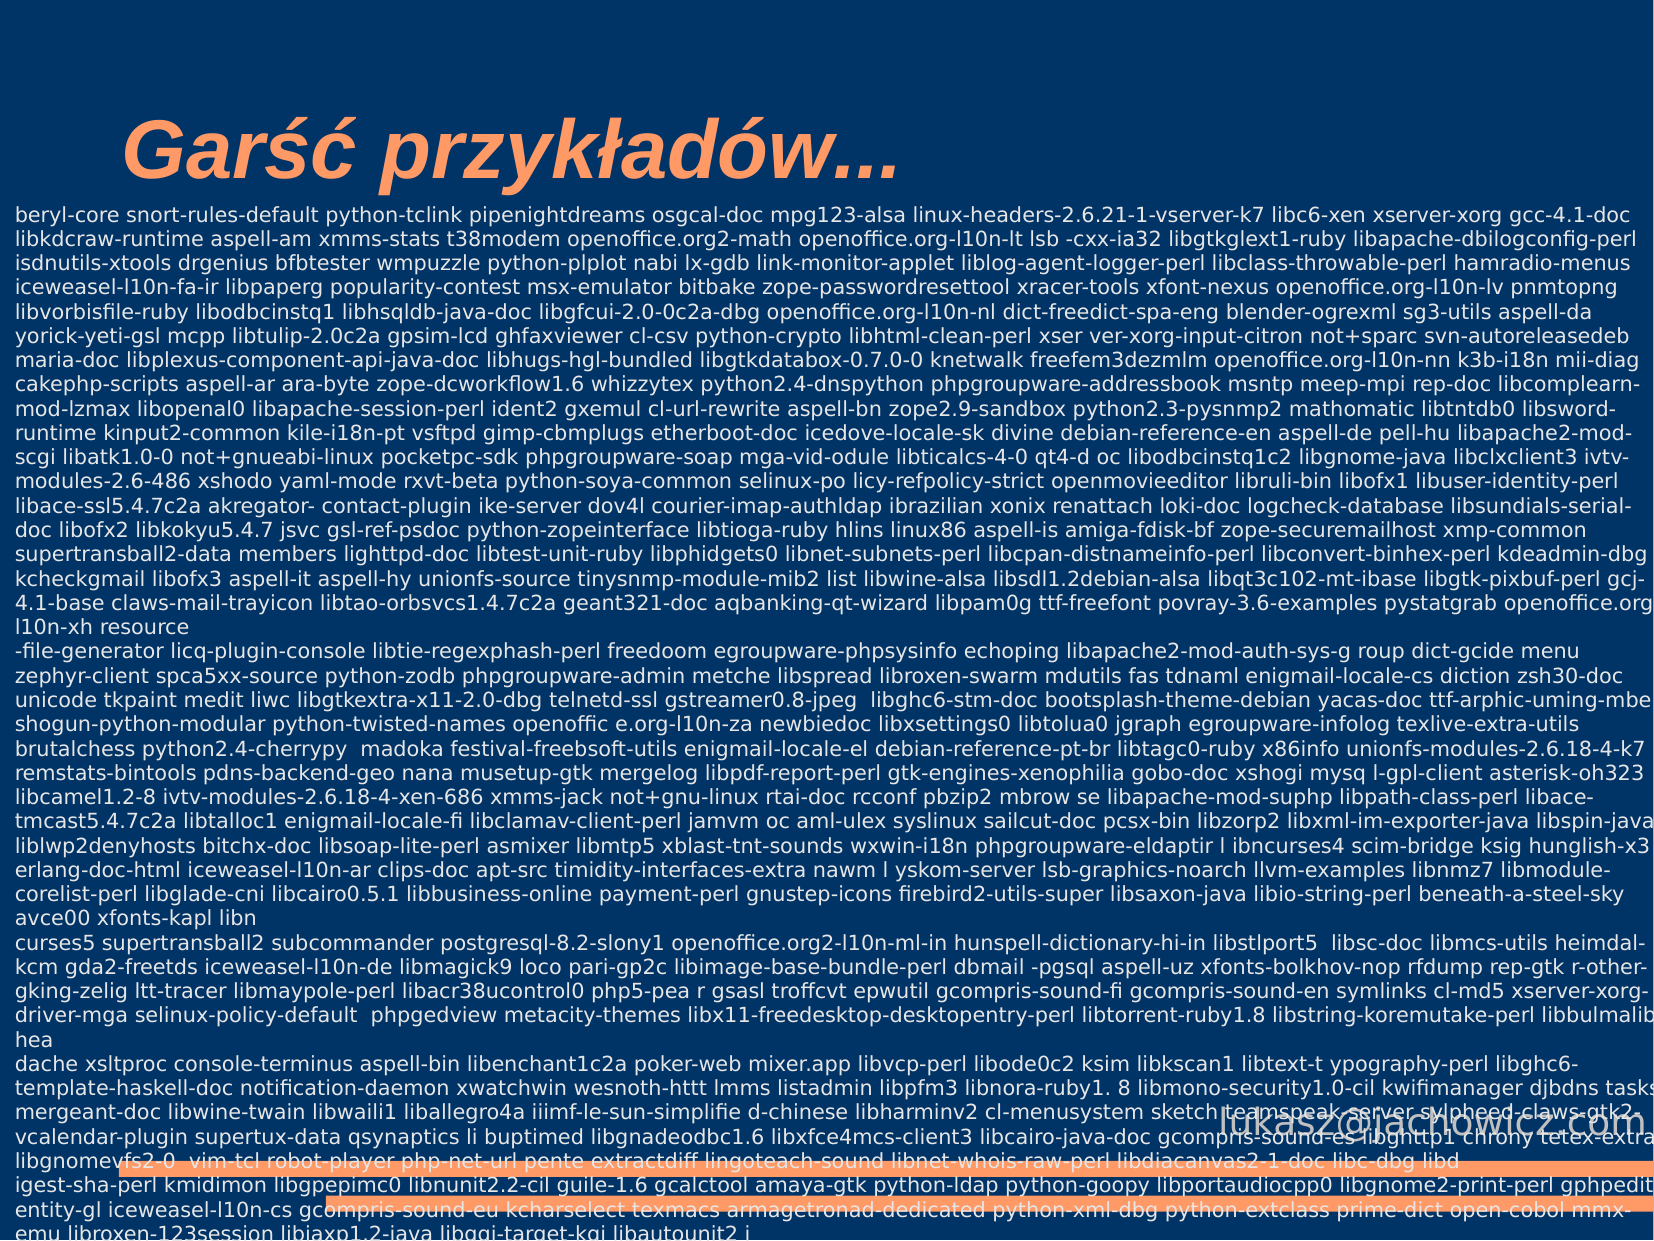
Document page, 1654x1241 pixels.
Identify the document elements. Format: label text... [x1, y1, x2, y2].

title Garść przykładów... [121, 46, 1534, 195]
text_box beryl-core snort-rules-default python-tclink pipenightdreams osgcal-doc mpg123-alsa linux-headers-2.6.21-1-vserver-k7 libc6-xen xserver-xorg gcc-4.1-doc libkdcraw-runtime aspell-am xmms-stats t38modem openoffice.org2-math openoffice.org-l10n-lt lsb -cxx-ia32 libgtkglext1-ruby libapache-dbilogconfig-perl isdnutils-xtools drgenius bfbtester wmpuzzle python-plplot nabi lx-gdb link-monitor-applet liblog-agent-logger-perl libclass-throwable-perl hamradio-menus iceweasel-l10n-fa-ir libpaperg popularity-contest msx-emulator bitbake zope-passwordresettool xracer-tools xfont-nexus openoffice.org-l10n-lv pnmtopng libvorbisfile-ruby libodbcinstq1 libhsqldb-java-doc libgfcui-2.0-0c2a-dbg openoffice.org-l10n-nl dict-freedict-spa-eng blender-ogrexml sg3-utils aspell-da yorick-yeti-gsl mcpp libtulip-2.0c2a gpsim-lcd ghfaxviewer cl-csv python-crypto libhtml-clean-perl xser ver-xorg-input-citron not+sparc svn-autoreleasedeb maria-doc libplexus-component-api-java-doc libhugs-hgl-bundled libgtkdatabox-0.7.0-0 knetwalk freefem3dezmlm openoffice.org-l10n-nn k3b-i18n mii-diag cakephp-scripts aspell-ar ara-byte zope-dcworkflow1.6 whizzytex python2.4-dnspython phpgroupware-addressbook msntp meep-mpi rep-doc libcomplearn-mod-lzmax libopenal0 libapache-session-perl ident2 gxemul cl-url-rewrite aspell-bn zope2.9-sandbox python2.3-pysnmp2 mathomatic libtntdb0 libsword-runtime kinput2-common kile-i18n-pt vsftpd gimp-cbmplugs etherboot-doc icedove-locale-sk divine debian-reference-en aspell-de pell-hu libapache2-mod-scgi libatk1.0-0 not+gnueabi-linux pocketpc-sdk phpgroupware-soap mga-vid-odule libticalcs-4-0 qt4-d oc libodbcinstq1c2 libgnome-java libclxclient3 ivtv-modules-2.6-486 xshodo yaml-mode rxvt-beta python-soya-common selinux-po licy-refpolicy-strict openmovieeditor libruli-bin libofx1 libuser-identity-perl libace-ssl5.4.7c2a akregator- contact-plugin ike-server dov4l courier-imap-authldap ibrazilian xonix renattach loki-doc logcheck-database libsundials-serial-doc libofx2 libkokyu5.4.7 jsvc gsl-ref-psdoc python-zopeinterface libtioga-ruby hlins linux86 aspell-is amiga-fdisk-bf zope-securemailhost xmp-common supertransball2-data members lighttpd-doc libtest-unit-ruby libphidgets0 libnet-subnets-perl libcpan-distnameinfo-perl libconvert-binhex-perl kdeadmin-dbg kcheckgmail libofx3 aspell-it aspell-hy unionfs-source tinysnmp-module-mib2 list libwine-alsa libsdl1.2debian-alsa libqt3c102-mt-ibase libgtk-pixbuf-perl gcj-4.1-base claws-mail-trayicon libtao-orbsvcs1.4.7c2a geant321-doc aqbanking-qt-wizard libpam0g ttf-freefont povray-3.6-examples pystatgrab openoffice.org-l10n-xh resource -file-generator licq-plugin-console libtie-regexphash-perl freedoom egroupware-phpsysinfo echoping libapache2-mod-auth-sys-g roup dict-gcide menu zephyr-client spca5xx-source python-zodb phpgroupware-admin metche libspread libroxen-swarm mdutils fas tdnaml enigmail-locale-cs diction zsh30-doc unicode tkpaint medit liwc libgtkextra-x11-2.0-dbg telnetd-ssl gstreamer0.8-jpeg libghc6-stm-doc bootsplash-theme-debian yacas-doc ttf-arphic-uming-mbe shogun-python-modular python-twisted-names openoffic e.org-l10n-za newbiedoc libxsettings0 libtolua0 jgraph egroupware-infolog texlive-extra-utils brutalchess python2.4-cherrypy madoka festival-freebsoft-utils enigmail-locale-el debian-reference-pt-br libtagc0-ruby x86info unionfs-modules-2.6.18-4-k7 remstats-bintools pdns-backend-geo nana musetup-gtk mergelog libpdf-report-perl gtk-engines-xenophilia gobo-doc xshogi mysq l-gpl-client asterisk-oh323 libcamel1.2-8 ivtv-modules-2.6.18-4-xen-686 xmms-jack not+gnu-linux rtai-doc rcconf pbzip2 mbrow se libapache-mod-suphp libpath-class-perl libace-tmcast5.4.7c2a libtalloc1 enigmail-locale-fi libclamav-client-perl jamvm oc aml-ulex syslinux sailcut-doc pcsx-bin libzorp2 libxml-im-exporter-java libspin-java liblwp2denyhosts bitchx-doc libsoap-lite-perl asmixer libmtp5 xblast-tnt-sounds wxwin-i18n phpgroupware-eldaptir l ibncurses4 scim-bridge ksig hunglish-x3 erlang-doc-html iceweasel-l10n-ar clips-doc apt-src timidity-interfaces-extra nawm l yskom-server lsb-graphics-noarch llvm-examples libnmz7 libmodule-corelist-perl libglade-cni libcairo0.5.1 libbusiness-online payment-perl gnustep-icons firebird2-utils-super libsaxon-java libio-string-perl beneath-a-steel-sky avce00 xfonts-kapl libn curses5 supertransball2 subcommander postgresql-8.2-slony1 openoffice.org2-l10n-ml-in hunspell-dictionary-hi-in libstlport5 libsc-doc libmcs-utils heimdal-kcm gda2-freetds iceweasel-l10n-de libmagick9 loco pari-gp2c libimage-base-bundle-perl dbmail -pgsql aspell-uz xfonts-bolkhov-nop rfdump rep-gtk r-other-gking-zelig ltt-tracer libmaypole-perl libacr38ucontrol0 php5-pea r gsasl troffcvt epwutil gcompris-sound-fi gcompris-sound-en symlinks cl-md5 xserver-xorg-driver-mga selinux-policy-default phpgedview metacity-themes libx11-freedesktop-desktopentry-perl libtorrent-ruby1.8 libstring-koremutake-perl libbulmalib hea dache xsltproc console-terminus aspell-bin libenchant1c2a poker-web mixer.app libvcp-perl libode0c2 ksim libkscan1 libtext-t ypography-perl libghc6-template-haskell-doc notification-daemon xwatchwin wesnoth-httt lmms listadmin libpfm3 libnora-ruby1. 8 libmono-security1.0-cil kwifimanager djbdns tasks mergeant-doc libwine-twain libwaili1 liballegro4a iiimf-le-sun-simplifie d-chinese libharminv2 cl-menusystem sketch teamspeak-server sylpheed-claws-gtk2-vcalendar-plugin supertux-data qsynaptics li buptimed libgnadeodbc1.6 libxfce4mcs-client3 libcairo-java-doc gcompris-sound-es libghttp1 chrony tetex-extra libgnomevfs2-0 vim-tcl robot-player php-net-url pente extractdiff lingoteach-sound libnet-whois-raw-perl libdiacanvas2-1-doc libc-dbg libd igest-sha-perl kmidimon libgpepimc0 libnunit2.2-cil guile-1.6 gcalctool amaya-gtk python-ldap python-goopy libportaudiocpp0 libgnome2-print-perl gphpedit entity-gl iceweasel-l10n-cs gcompris-sound-eu kcharselect texmacs armagetronad-dedicated python-xml-dbg python-extclass prime-dict open-cobol mmx-emu libroxen-123session libjaxp1.2-java libggi-target-kgi libautounit2 i [0, 195, 1654, 1182]
